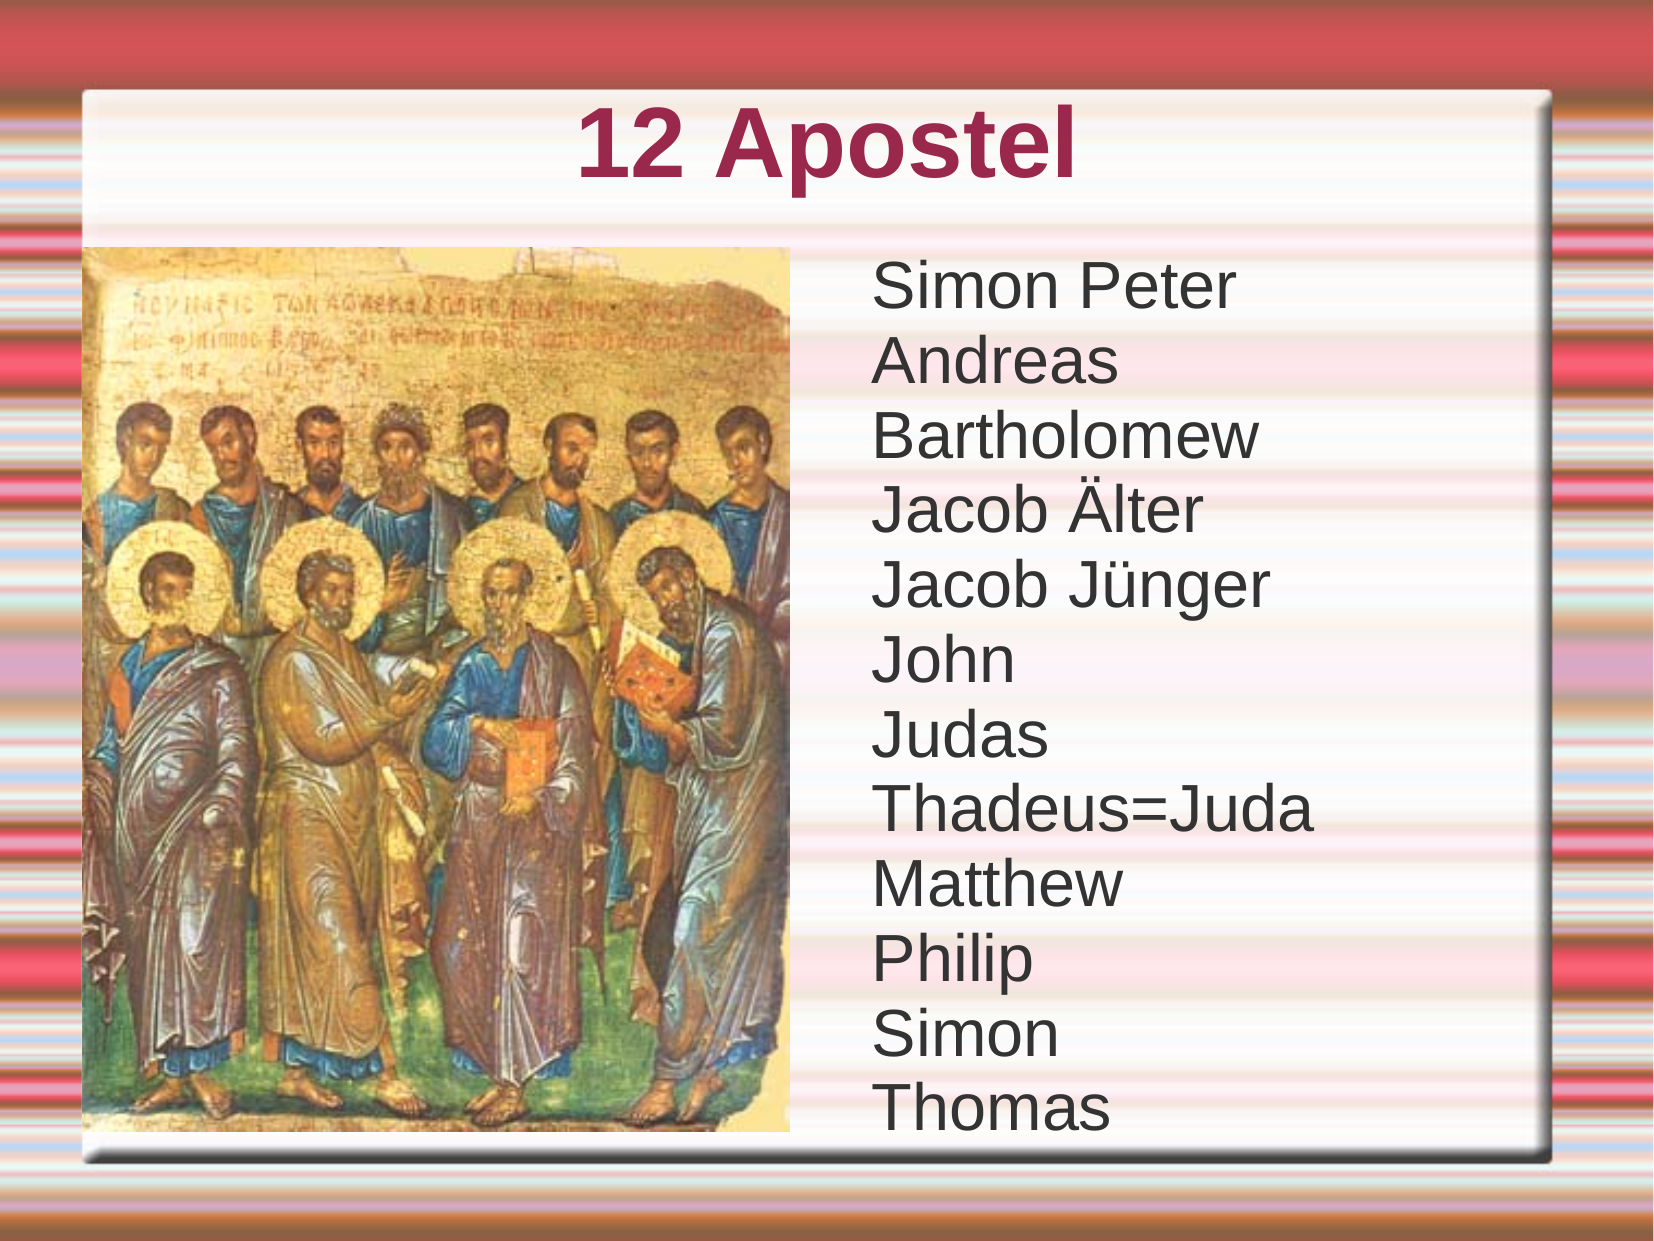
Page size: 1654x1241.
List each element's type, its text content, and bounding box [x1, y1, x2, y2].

list Simon Peter Andreas Bartholomew Jacob Älter Jacob Jünger John Judas Thadeus=Juda Matthew Philip Simon Thomas [789, 248, 1489, 1241]
picture [0, 0, 1654, 1241]
title 12 Apostel [121, 50, 1534, 237]
